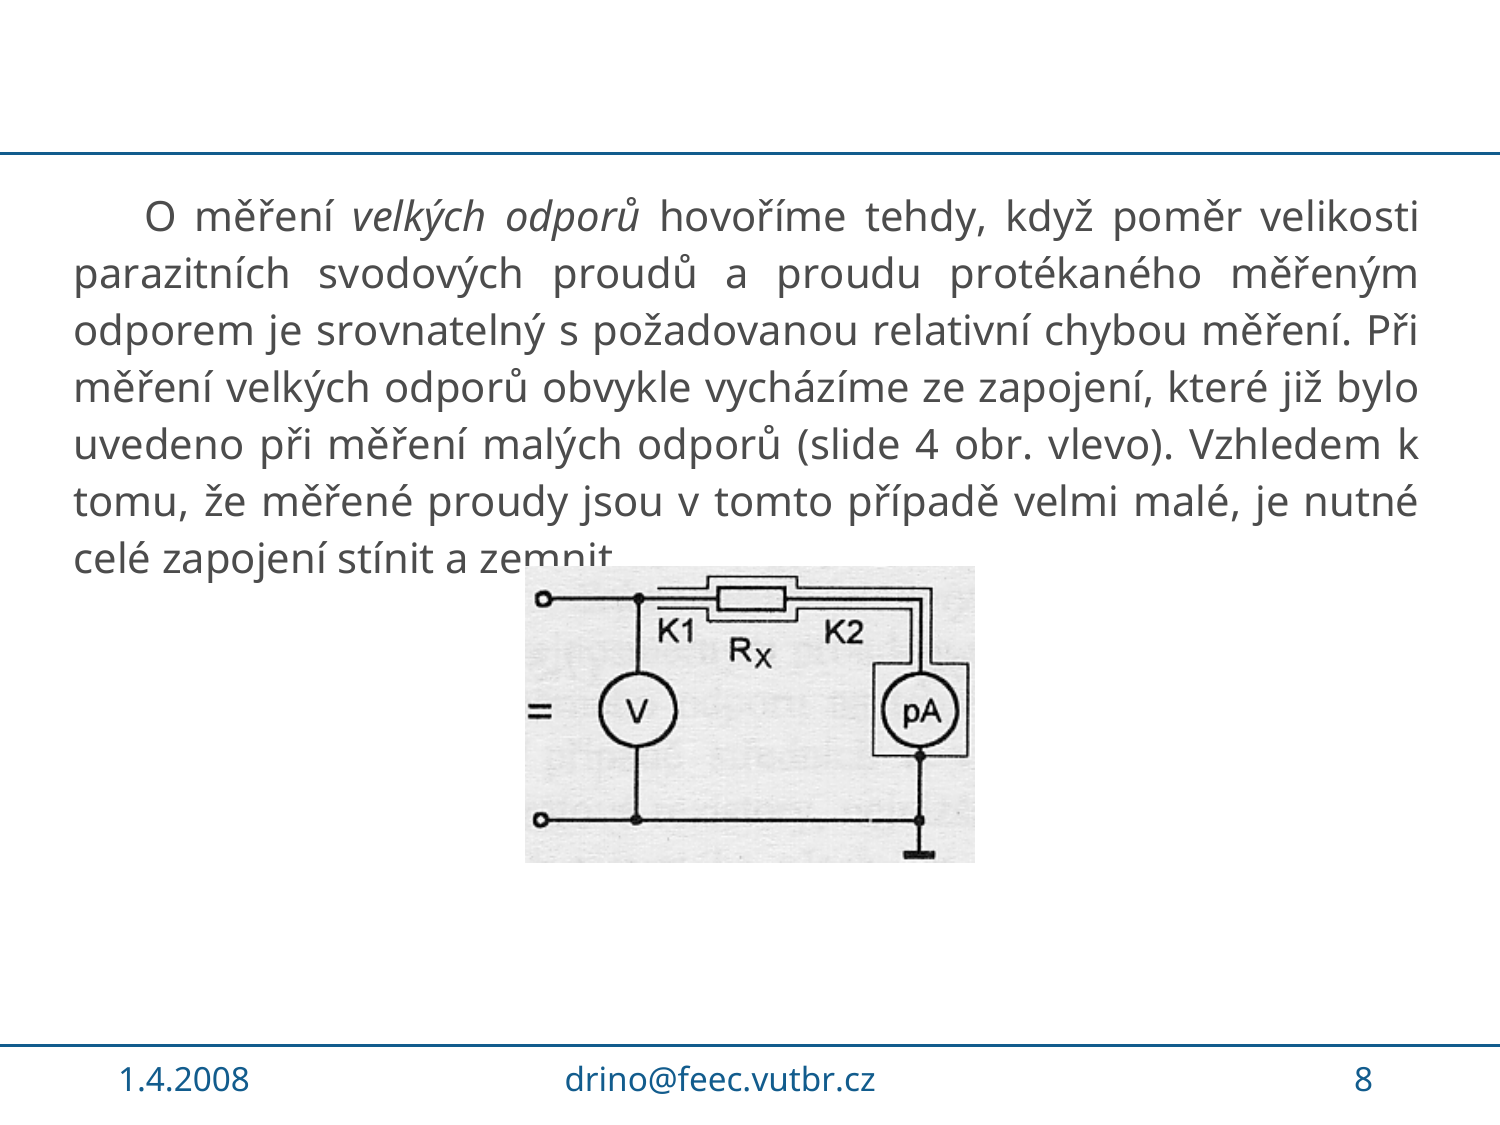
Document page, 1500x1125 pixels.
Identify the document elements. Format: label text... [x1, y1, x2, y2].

text_box 1.4.2008 [103, 1049, 432, 1125]
picture [525, 566, 975, 863]
text_box <číslo> [1075, 1049, 1388, 1125]
text_box drino@feec.vutbr.cz [454, 1049, 987, 1125]
text_box O měření velkých odporů hovoříme tehdy, když poměr velikosti parazitních svodových proudů a proudu protékaného měřeným odporem je srovnatelný s požadovanou relativní chybou měření. Při měření velkých odporů obvykle vycházíme ze zapojení, které již bylo uvedeno při měření malých odporů (slide 4 obr. vlevo). Vzhledem k tomu, že měřené proudy jsou v tomto případě velmi malé, je nutné celé zapojení stínit a zemnit. [59, 178, 1442, 594]
